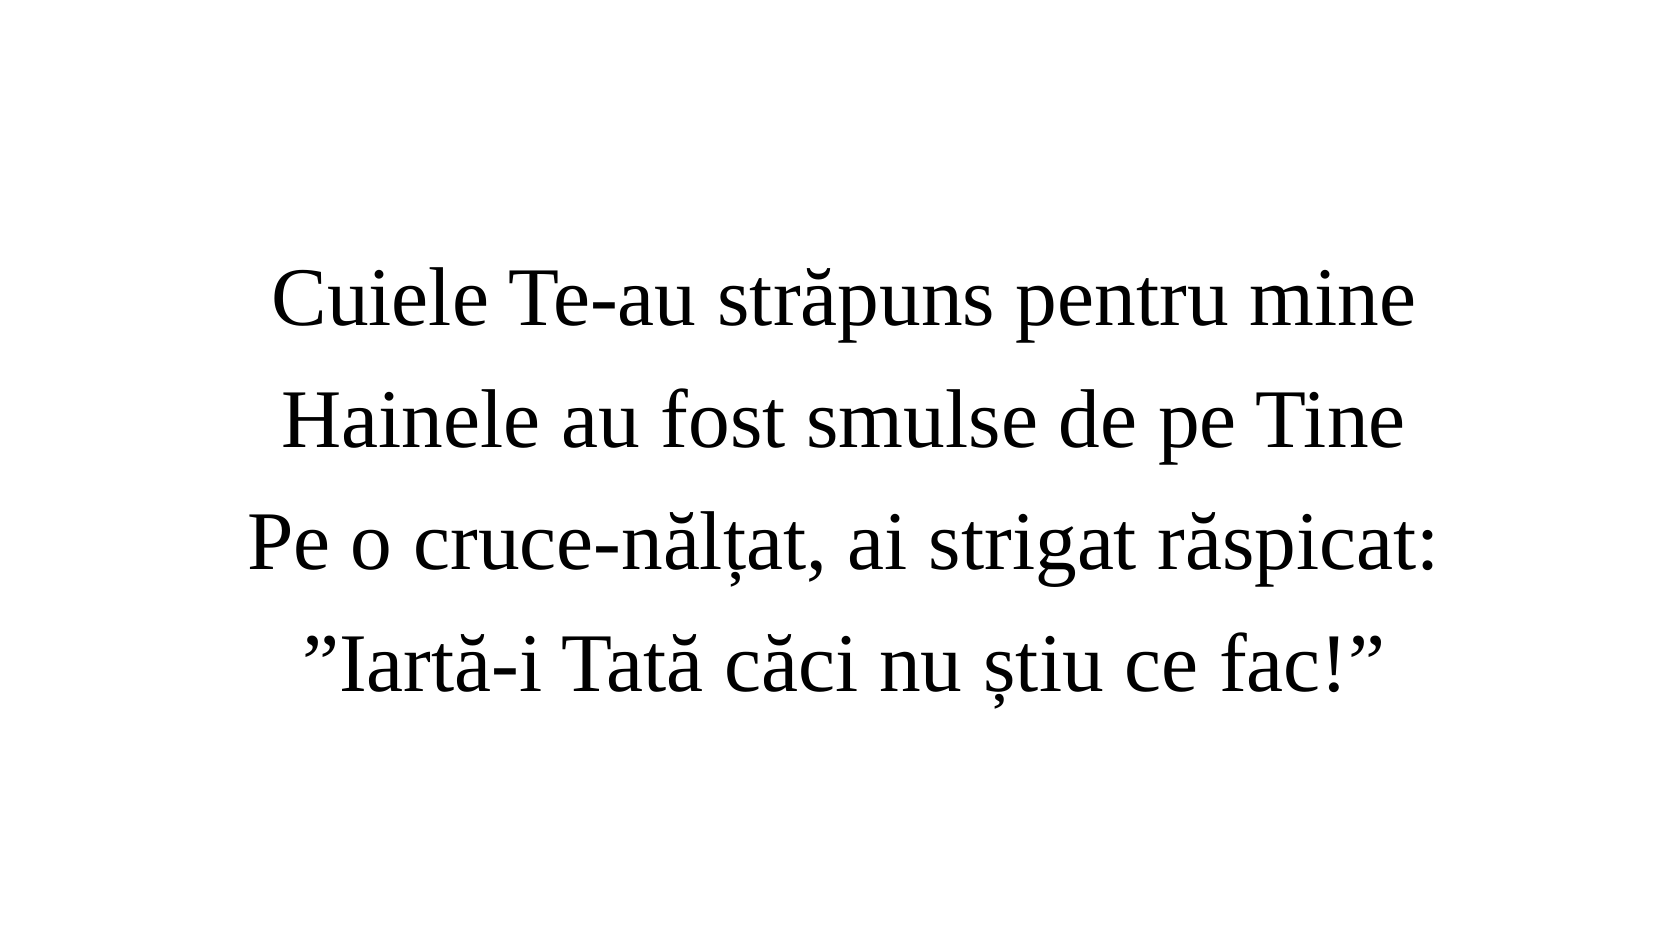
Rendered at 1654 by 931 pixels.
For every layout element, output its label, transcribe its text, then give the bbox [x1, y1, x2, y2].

subtitle Cuiele Te-au străpuns pentru mine Hainele au fost smulse de pe Tine Pe o cruce-nălțat, ai strigat răspicat: ”Iartă-i Tată căci nu știu ce fac!” [153, 238, 1536, 713]
